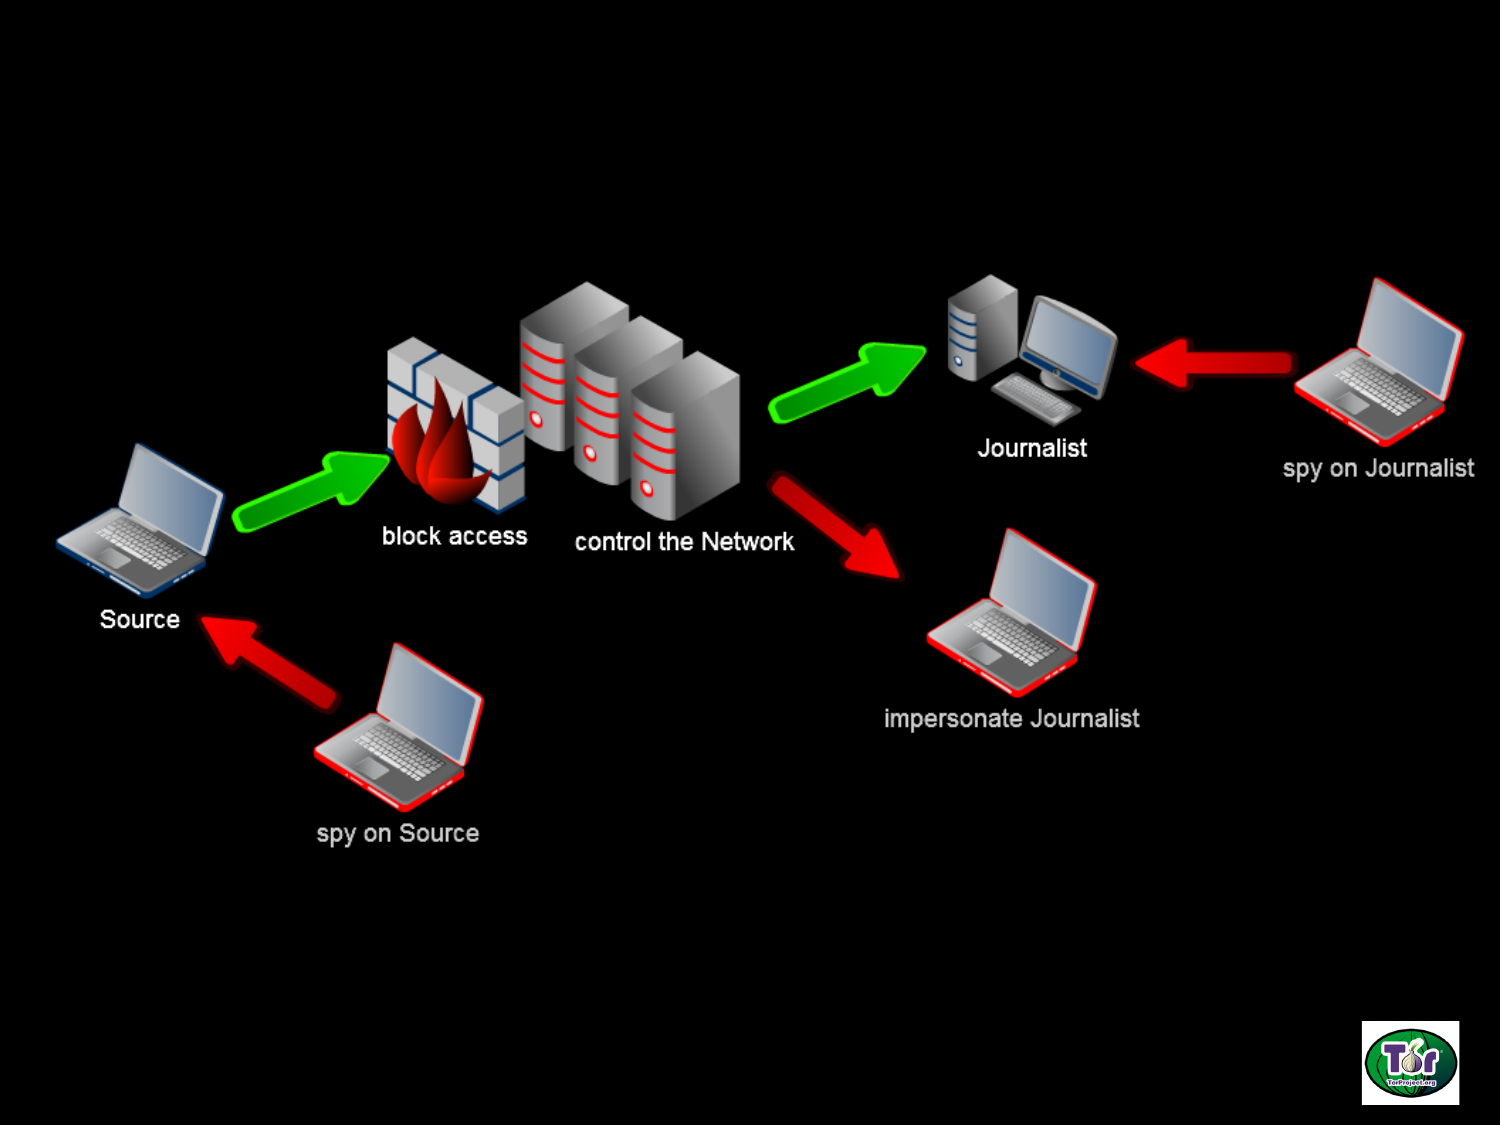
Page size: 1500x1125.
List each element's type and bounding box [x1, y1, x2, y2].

picture [1361, 1021, 1460, 1105]
text_box [0, 191, 1500, 884]
